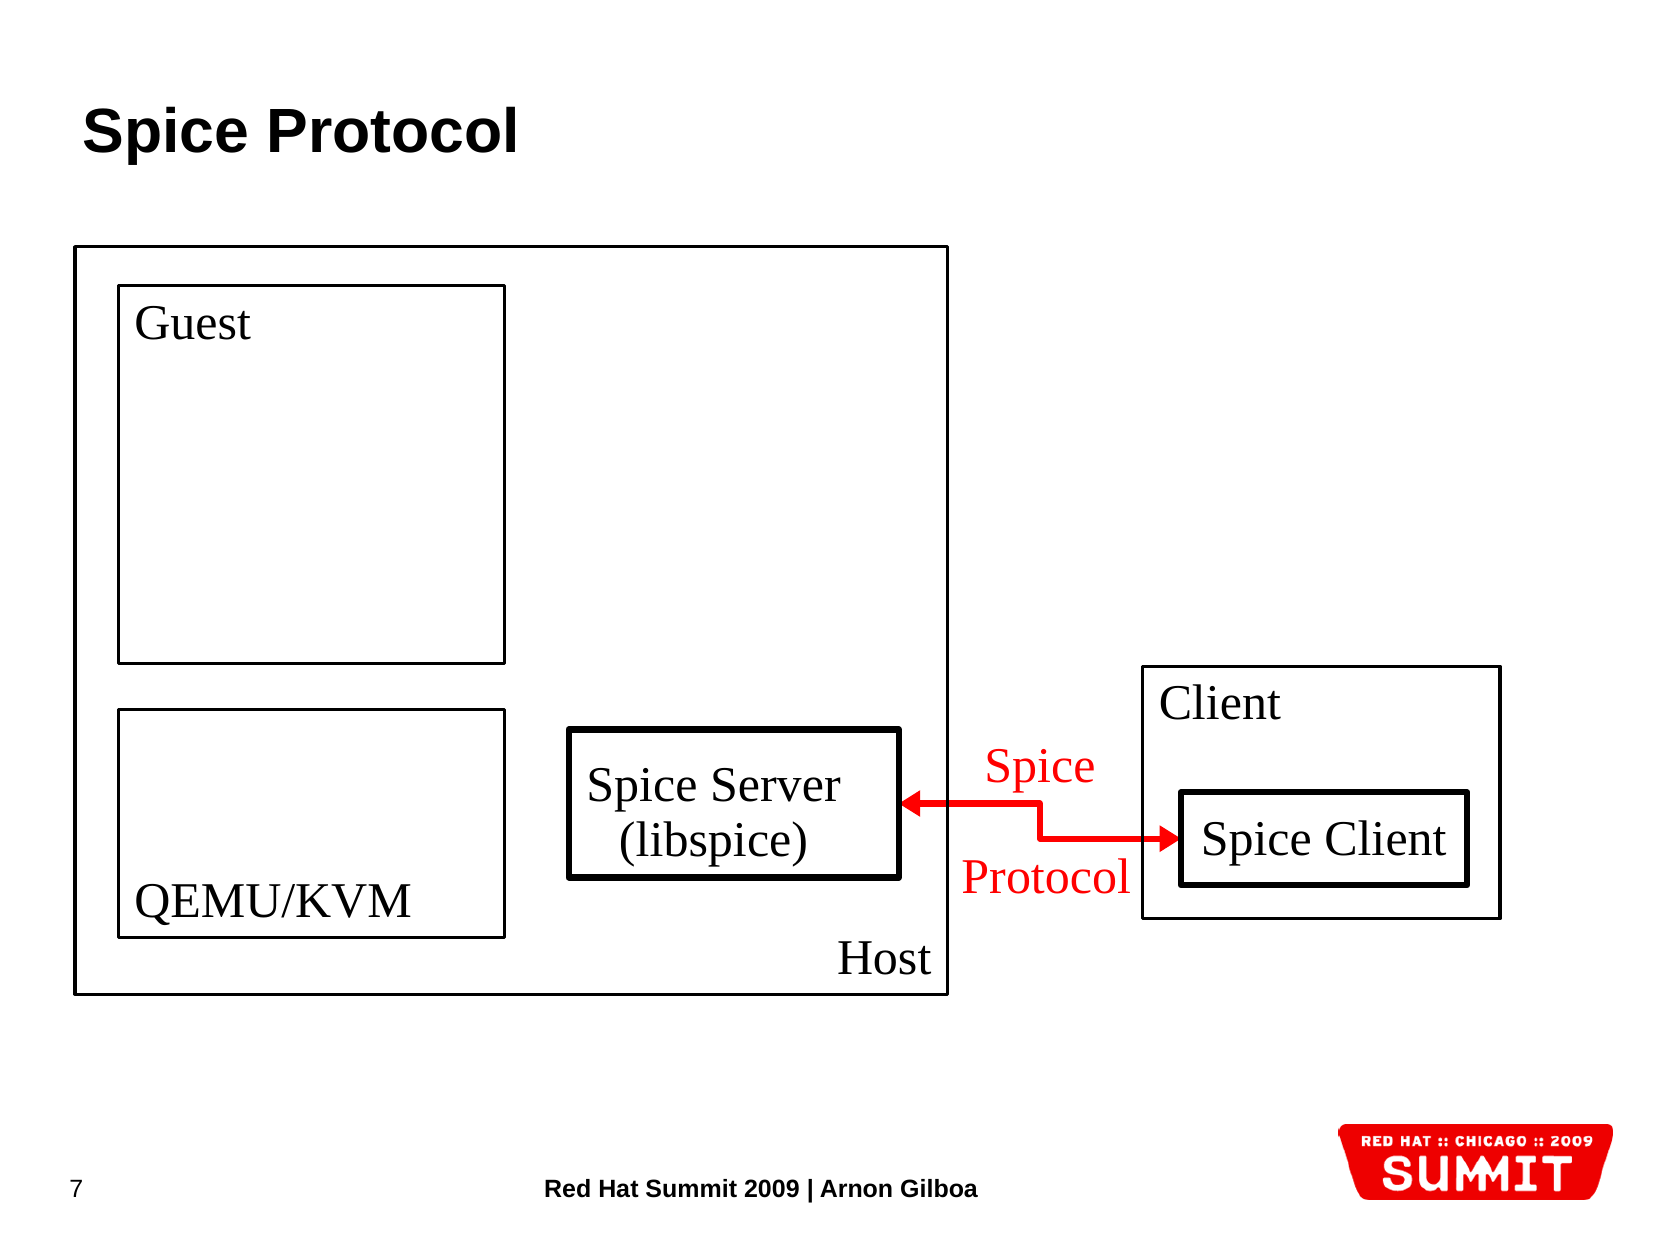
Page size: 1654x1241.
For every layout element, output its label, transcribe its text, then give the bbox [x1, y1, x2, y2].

picture [1338, 1124, 1613, 1200]
text_box Host [75, 246, 948, 995]
title Spice Protocol [82, 37, 1571, 226]
text_box Client [1142, 666, 1501, 919]
